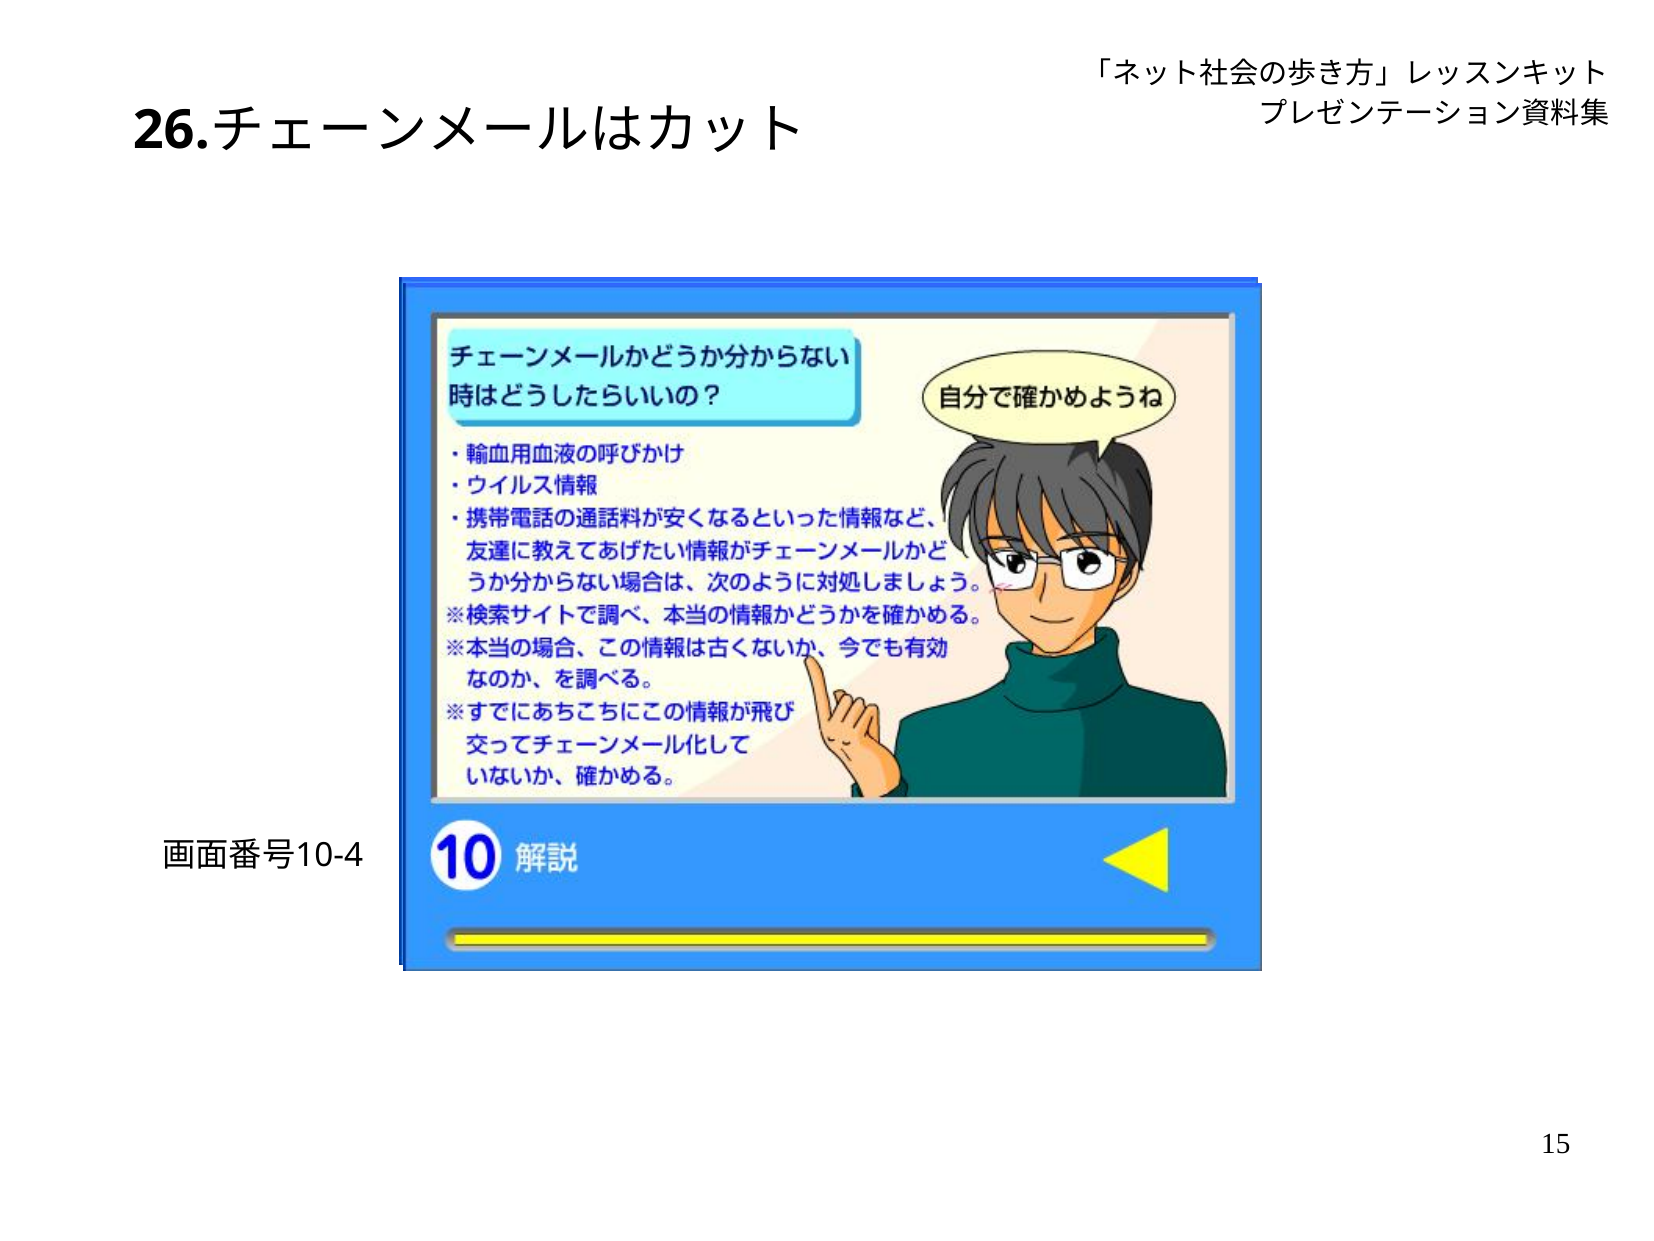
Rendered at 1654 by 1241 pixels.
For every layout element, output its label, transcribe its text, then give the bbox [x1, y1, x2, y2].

picture [399, 277, 1262, 971]
text_box 「ネット社会の歩き方」レッスンキット プレゼンテーション資料集 [1062, 44, 1625, 139]
text_box 26.チェーンメールはカット [118, 88, 1241, 169]
text_box 画面番号10-4 [147, 826, 384, 882]
